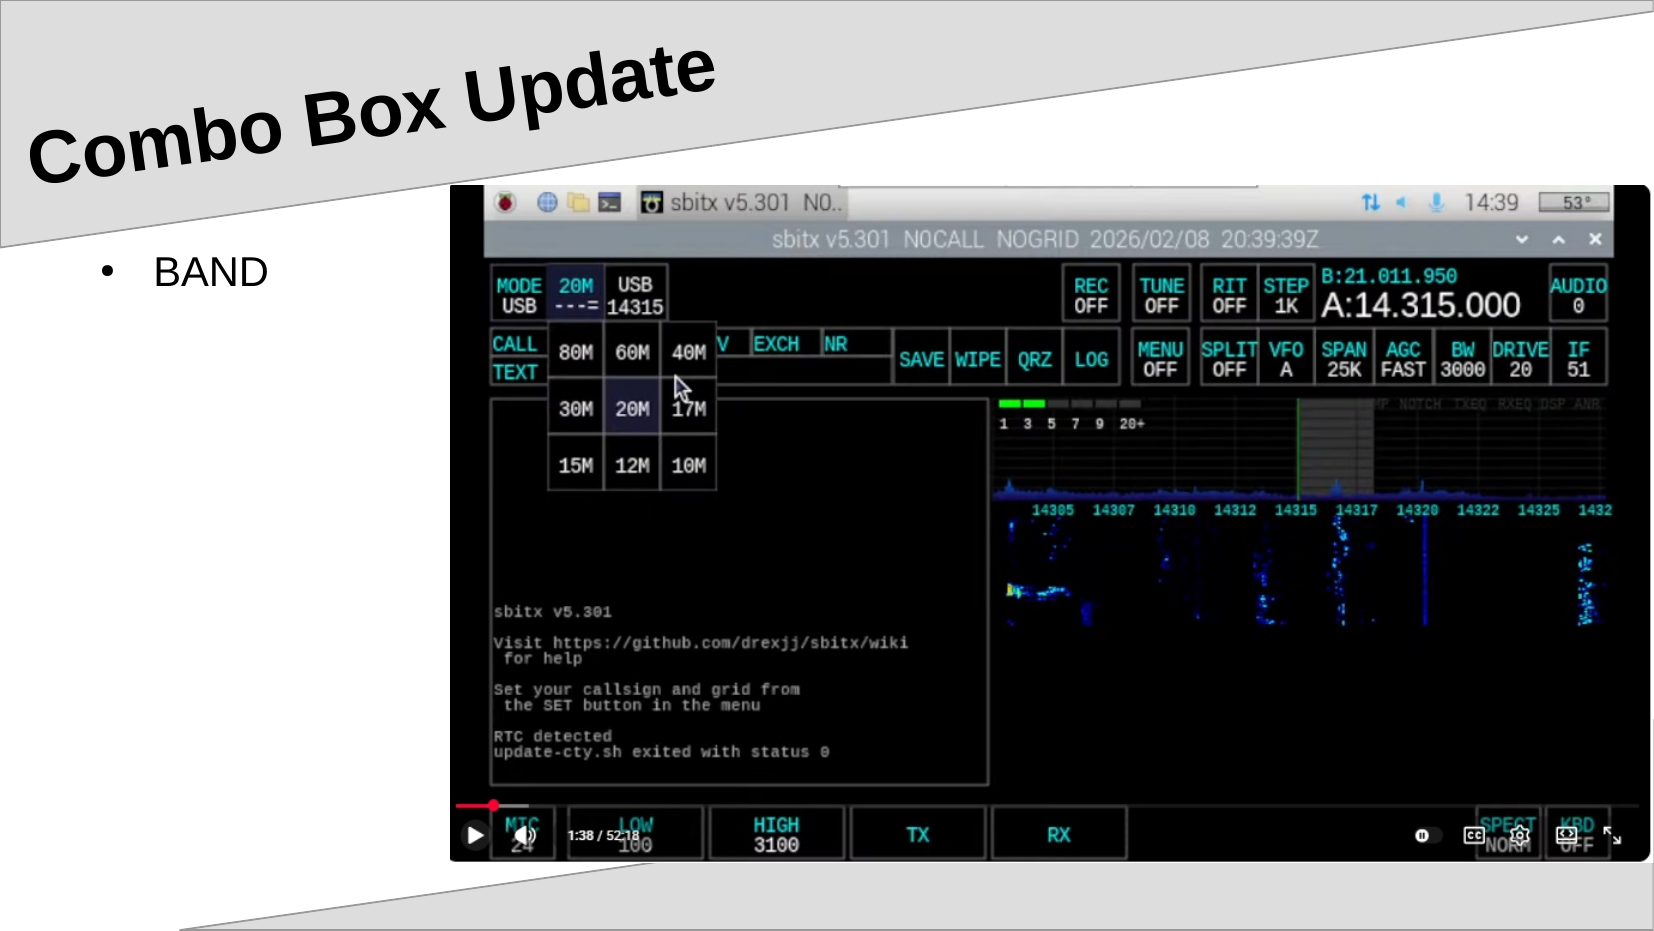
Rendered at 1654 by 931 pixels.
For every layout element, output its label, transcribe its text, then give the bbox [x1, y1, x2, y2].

picture [450, 185, 1654, 863]
list BAND [82, 248, 450, 789]
title Combo Box Update [16, 0, 1501, 239]
